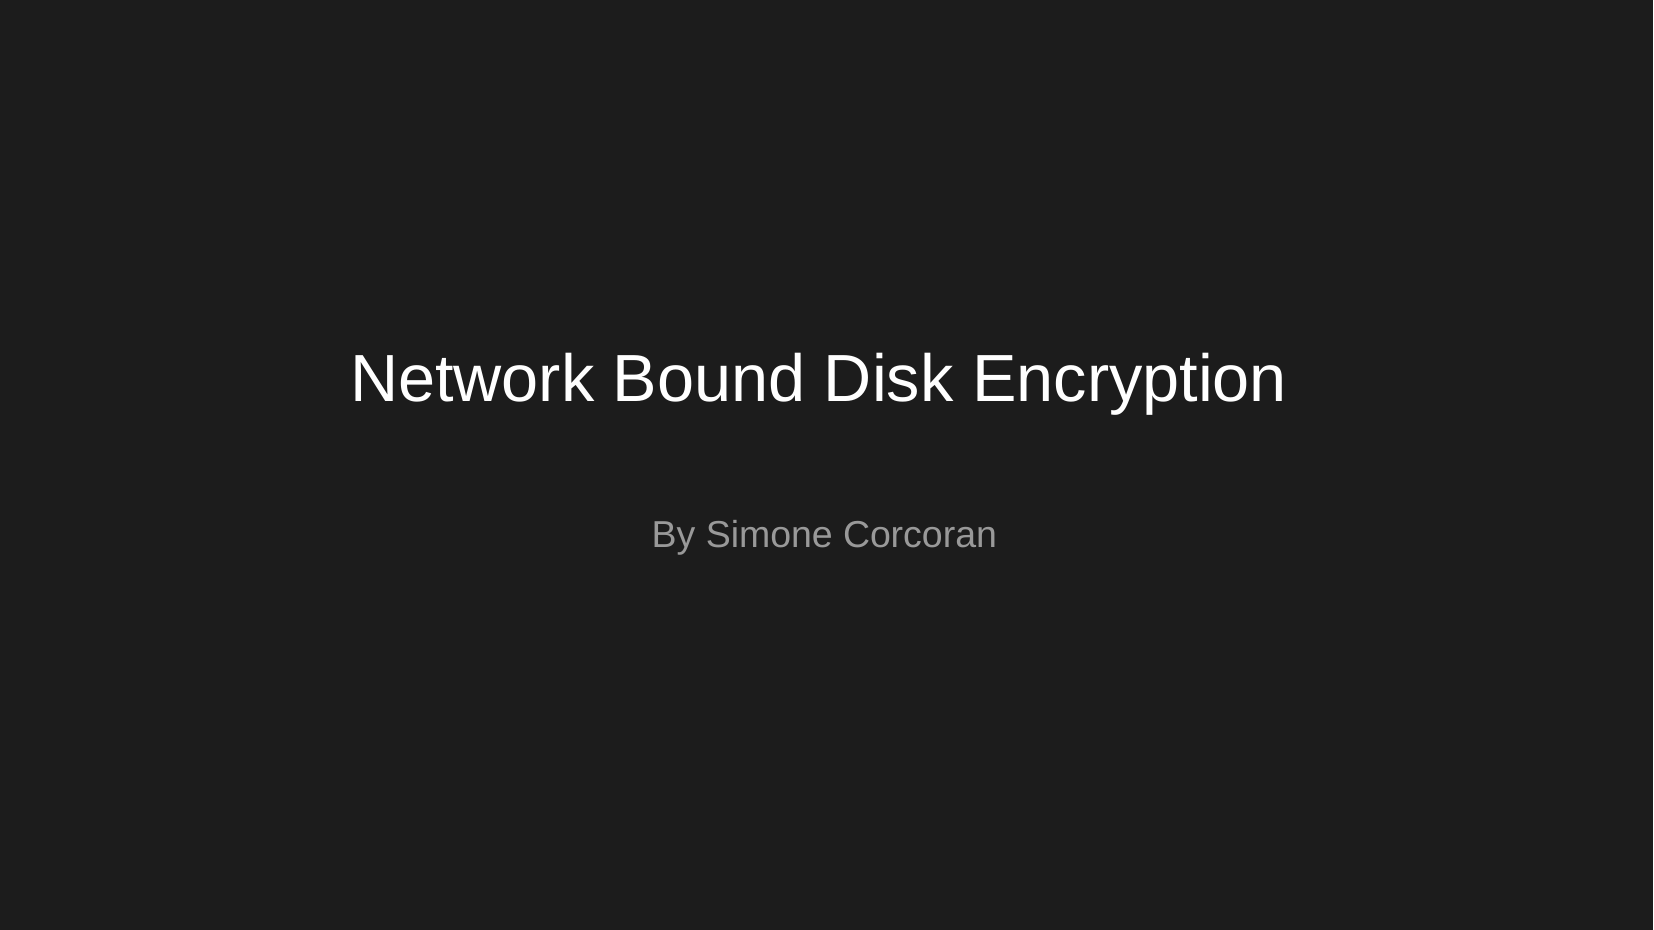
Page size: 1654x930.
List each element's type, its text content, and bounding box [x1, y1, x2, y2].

subtitle Network Bound Disk Encryption [75, 262, 1563, 495]
text_box By Simone Corcoran [636, 505, 1013, 563]
